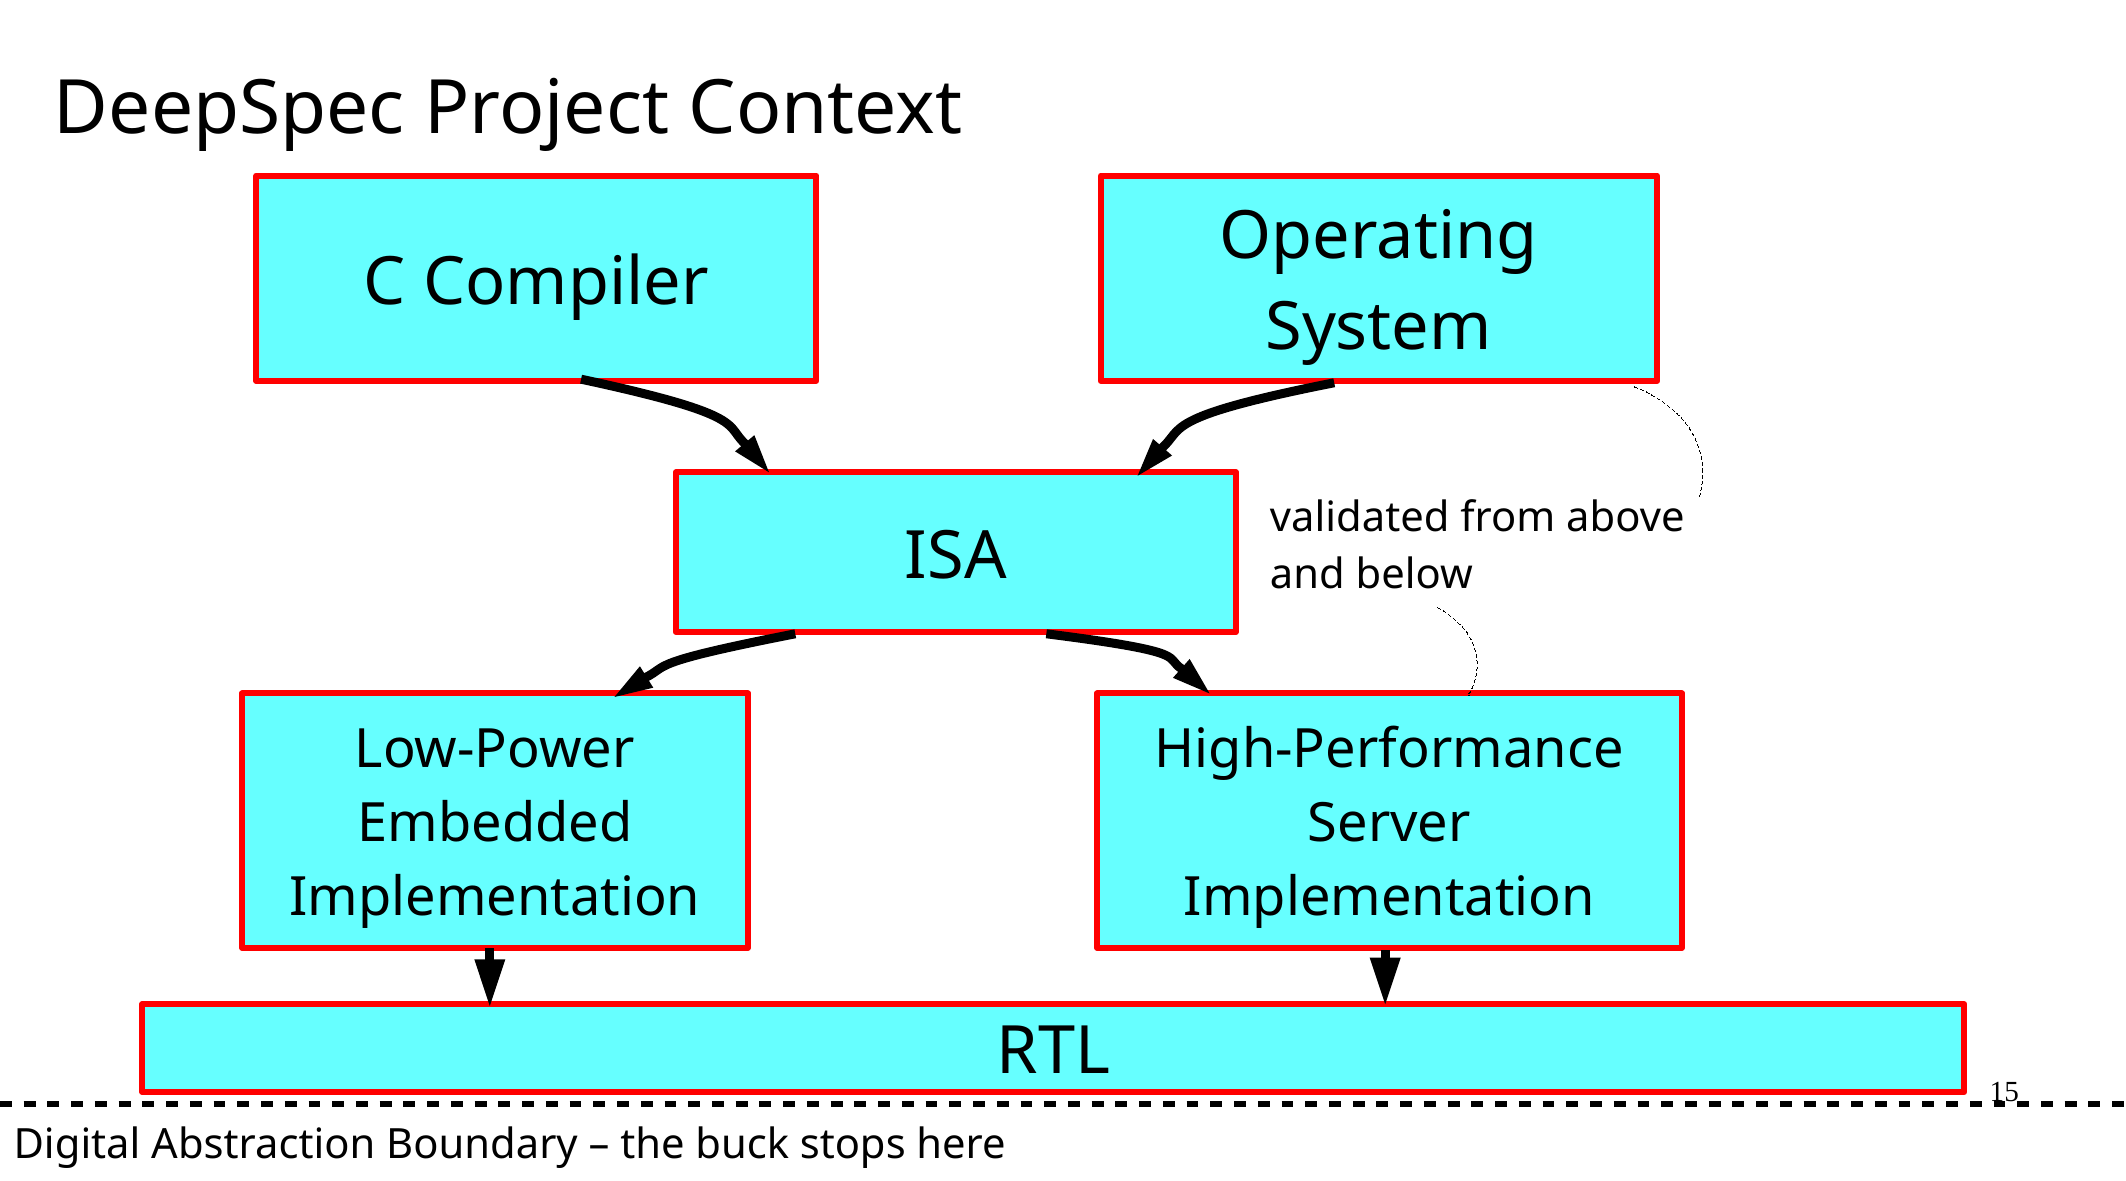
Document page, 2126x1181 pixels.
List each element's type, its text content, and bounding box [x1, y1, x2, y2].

text_box DeepSpec Project Context [39, 46, 1172, 183]
text_box validated from above and below [1255, 479, 1780, 630]
text_box Operating System [1100, 175, 1658, 381]
text_box ISA [675, 472, 1236, 633]
text_box High-Performance Server Implementation [1097, 693, 1682, 948]
text_box RTL [142, 1004, 1965, 1092]
text_box Low-Power Embedded Implementation [242, 693, 748, 948]
text_box C Compiler [256, 175, 817, 381]
text_box Digital Abstraction Boundary – the buck stops here [0, 1106, 1227, 1181]
